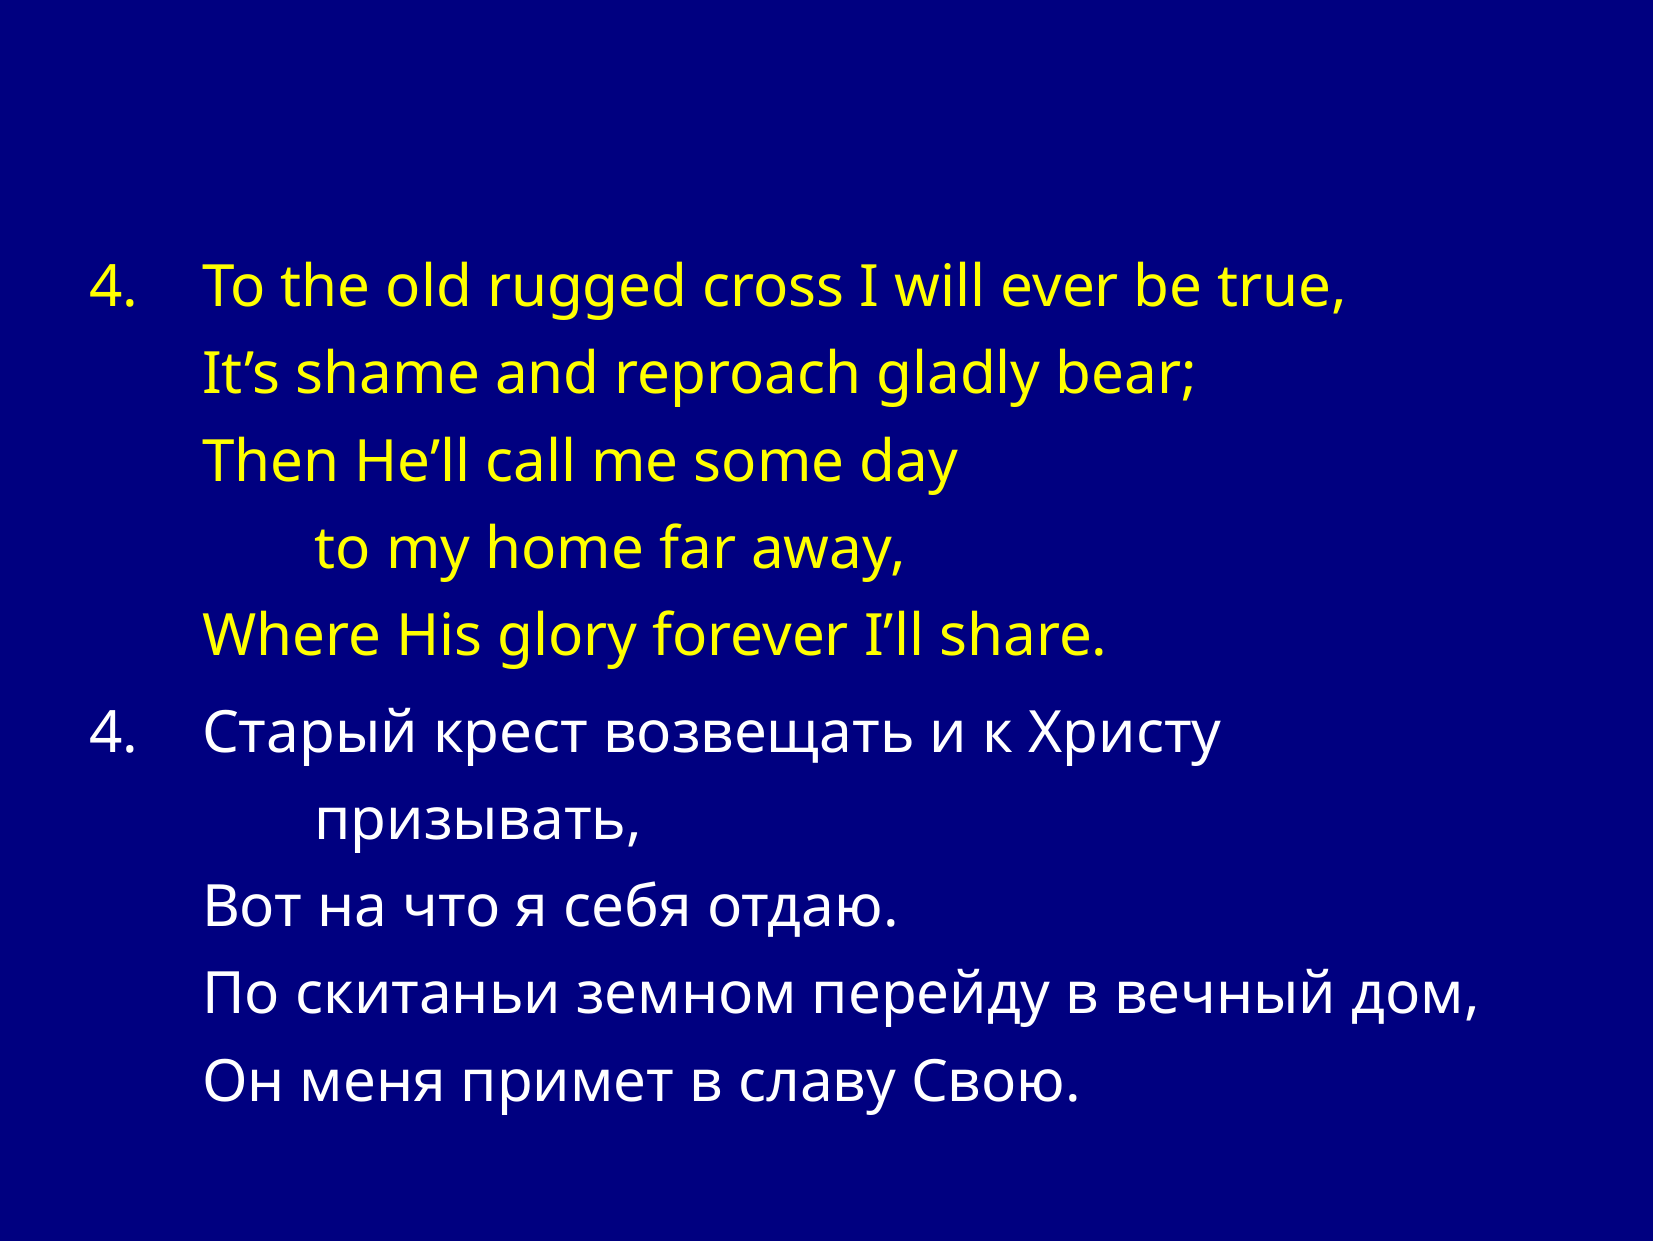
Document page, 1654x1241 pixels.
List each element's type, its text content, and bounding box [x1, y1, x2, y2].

text_box 4. Старый крест возвещать и к Христу призывать, Вот на что я себя отдаю. По скитаньи земном перейду в вечный дом, Он меня примет в славу Свою. [75, 675, 1653, 1163]
text_box 4. To the old rugged cross I will ever be true, It’s shame and reproach gladly bear; Then He’ll call me some day to my home far away, Where His glory forever I’ll share. [75, 150, 1576, 675]
